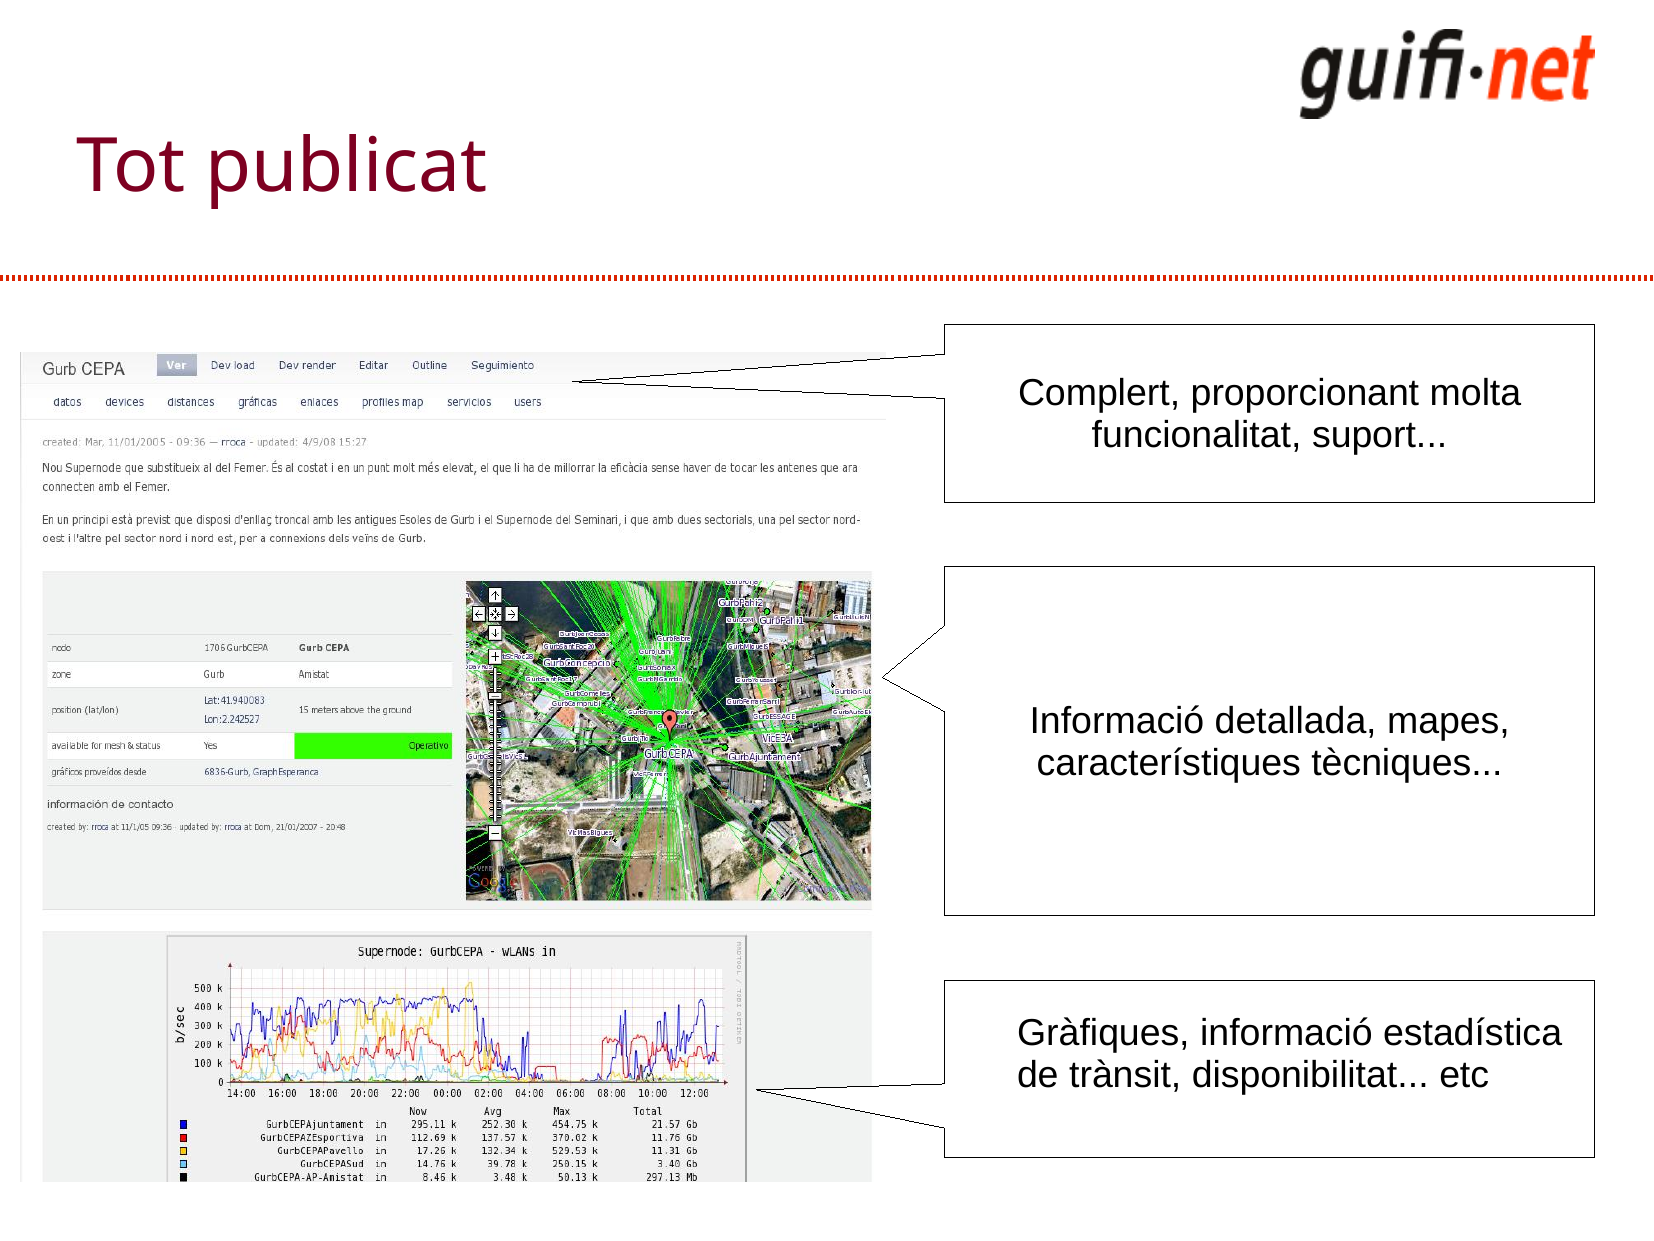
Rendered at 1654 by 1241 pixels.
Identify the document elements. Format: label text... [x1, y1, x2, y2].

title Tot publicat [76, 66, 1093, 259]
text_box Informació detallada, mapes, característiques tècniques... [882, 566, 1595, 916]
picture [20, 352, 886, 1182]
picture [1299, 29, 1595, 119]
text_box Complert, proporcionant molta funcionalitat, suport... [572, 324, 1595, 503]
text_box [756, 980, 1595, 1158]
text_box Gràfiques, informació estadística de trànsit, disponibilitat... etc [1002, 1003, 1578, 1152]
